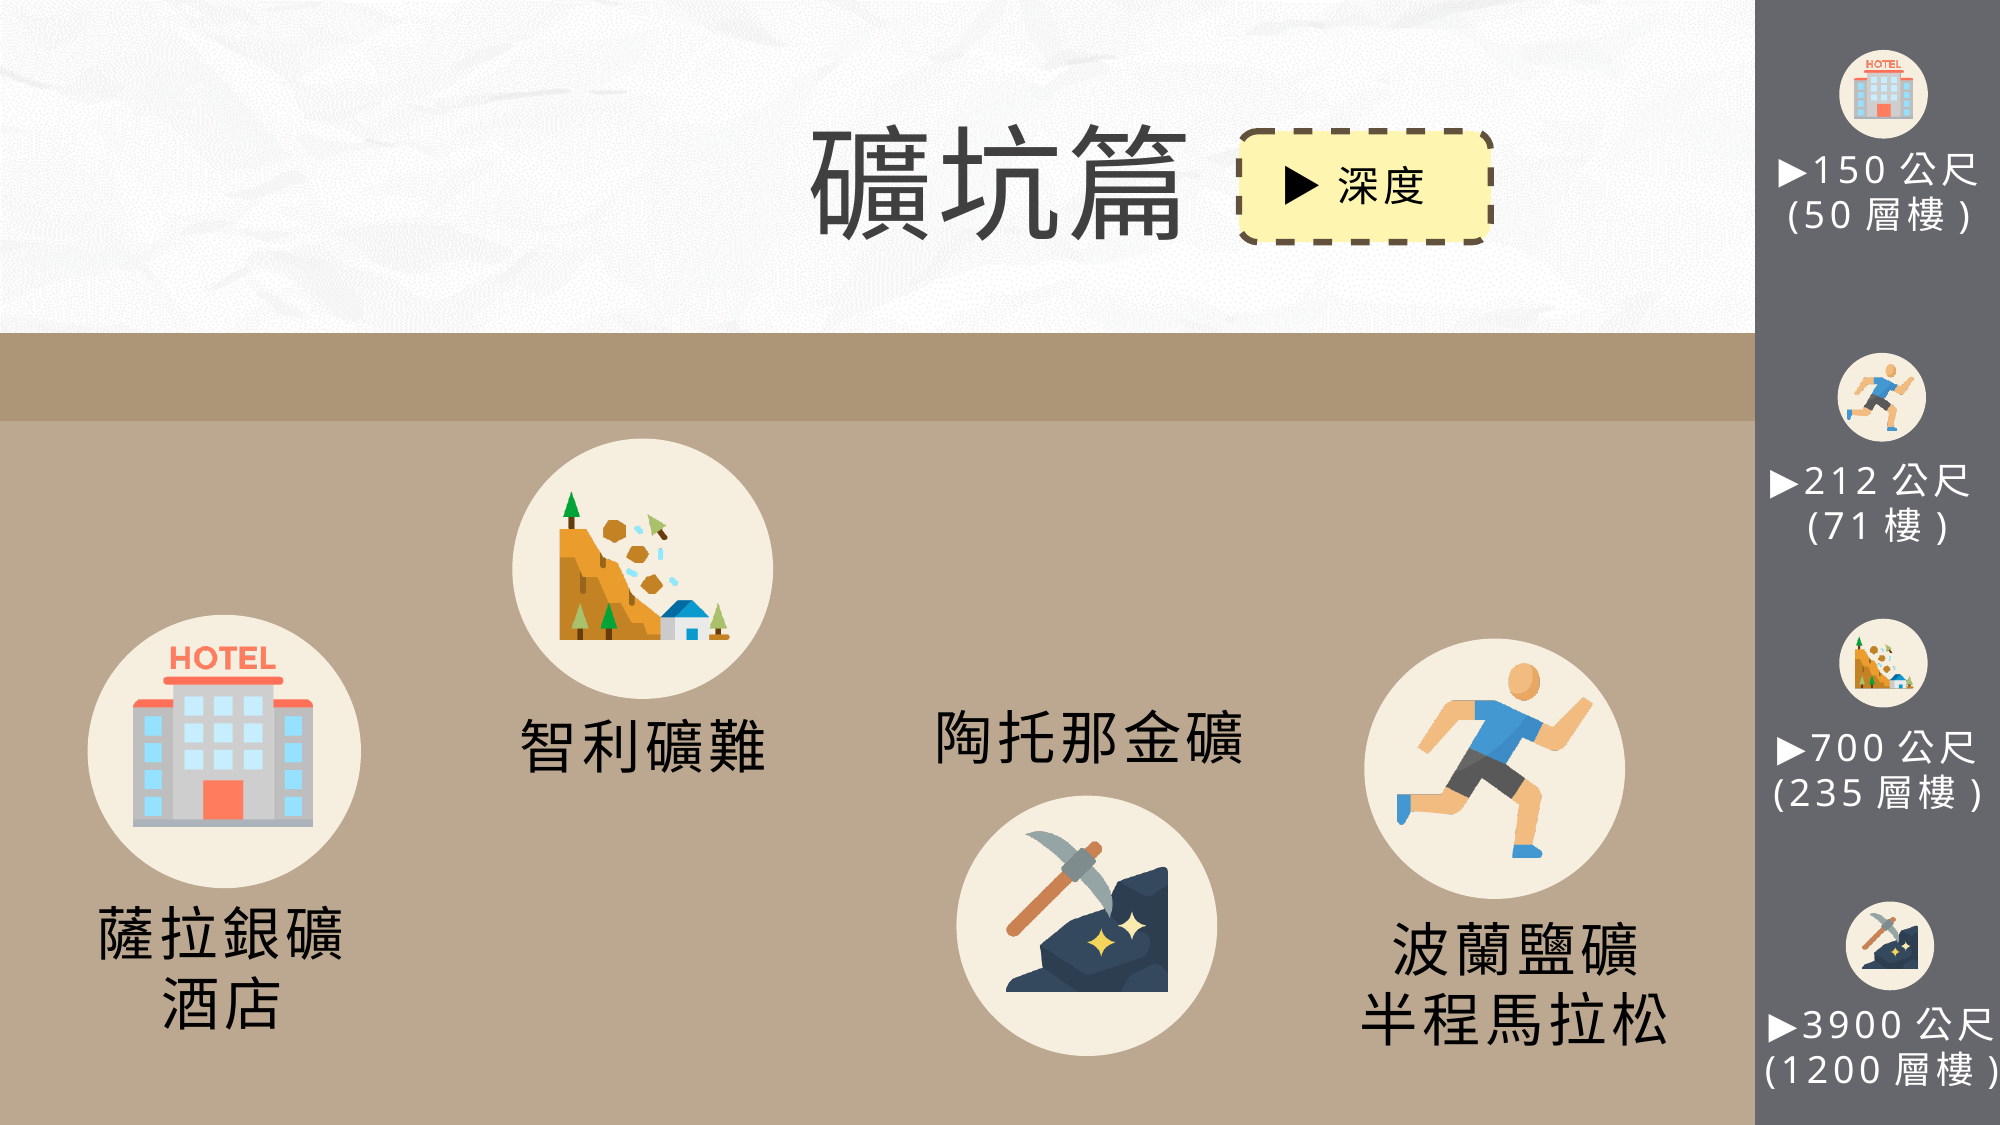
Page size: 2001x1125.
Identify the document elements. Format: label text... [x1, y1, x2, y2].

text_box 波蘭鹽礦 半程馬拉松 [1312, 908, 1718, 1059]
text_box 礦坑篇 [625, 100, 1375, 261]
picture [512, 438, 774, 699]
picture [1845, 901, 1935, 991]
picture [133, 646, 313, 827]
text_box 智利礦難 [485, 705, 800, 786]
text_box ▶3900公尺 (1200層樓) [1752, 996, 2000, 1097]
text_box ▶700公尺 (235層樓) [1755, 719, 2000, 820]
picture [956, 795, 1218, 1056]
picture [1839, 618, 1928, 708]
text_box ▶212公尺(71樓) [1755, 452, 2000, 553]
text_box [1239, 131, 1491, 243]
picture [1837, 352, 1927, 442]
text_box [0, 0, 2000, 1125]
text_box ▶深度 [1269, 155, 1448, 216]
picture [1364, 638, 1626, 899]
text_box 薩拉銀礦酒店 [65, 891, 380, 1043]
text_box 陶托那金礦 [894, 696, 1285, 777]
picture [1854, 60, 1913, 119]
text_box ▶150公尺 (50層樓) [1758, 140, 2000, 241]
